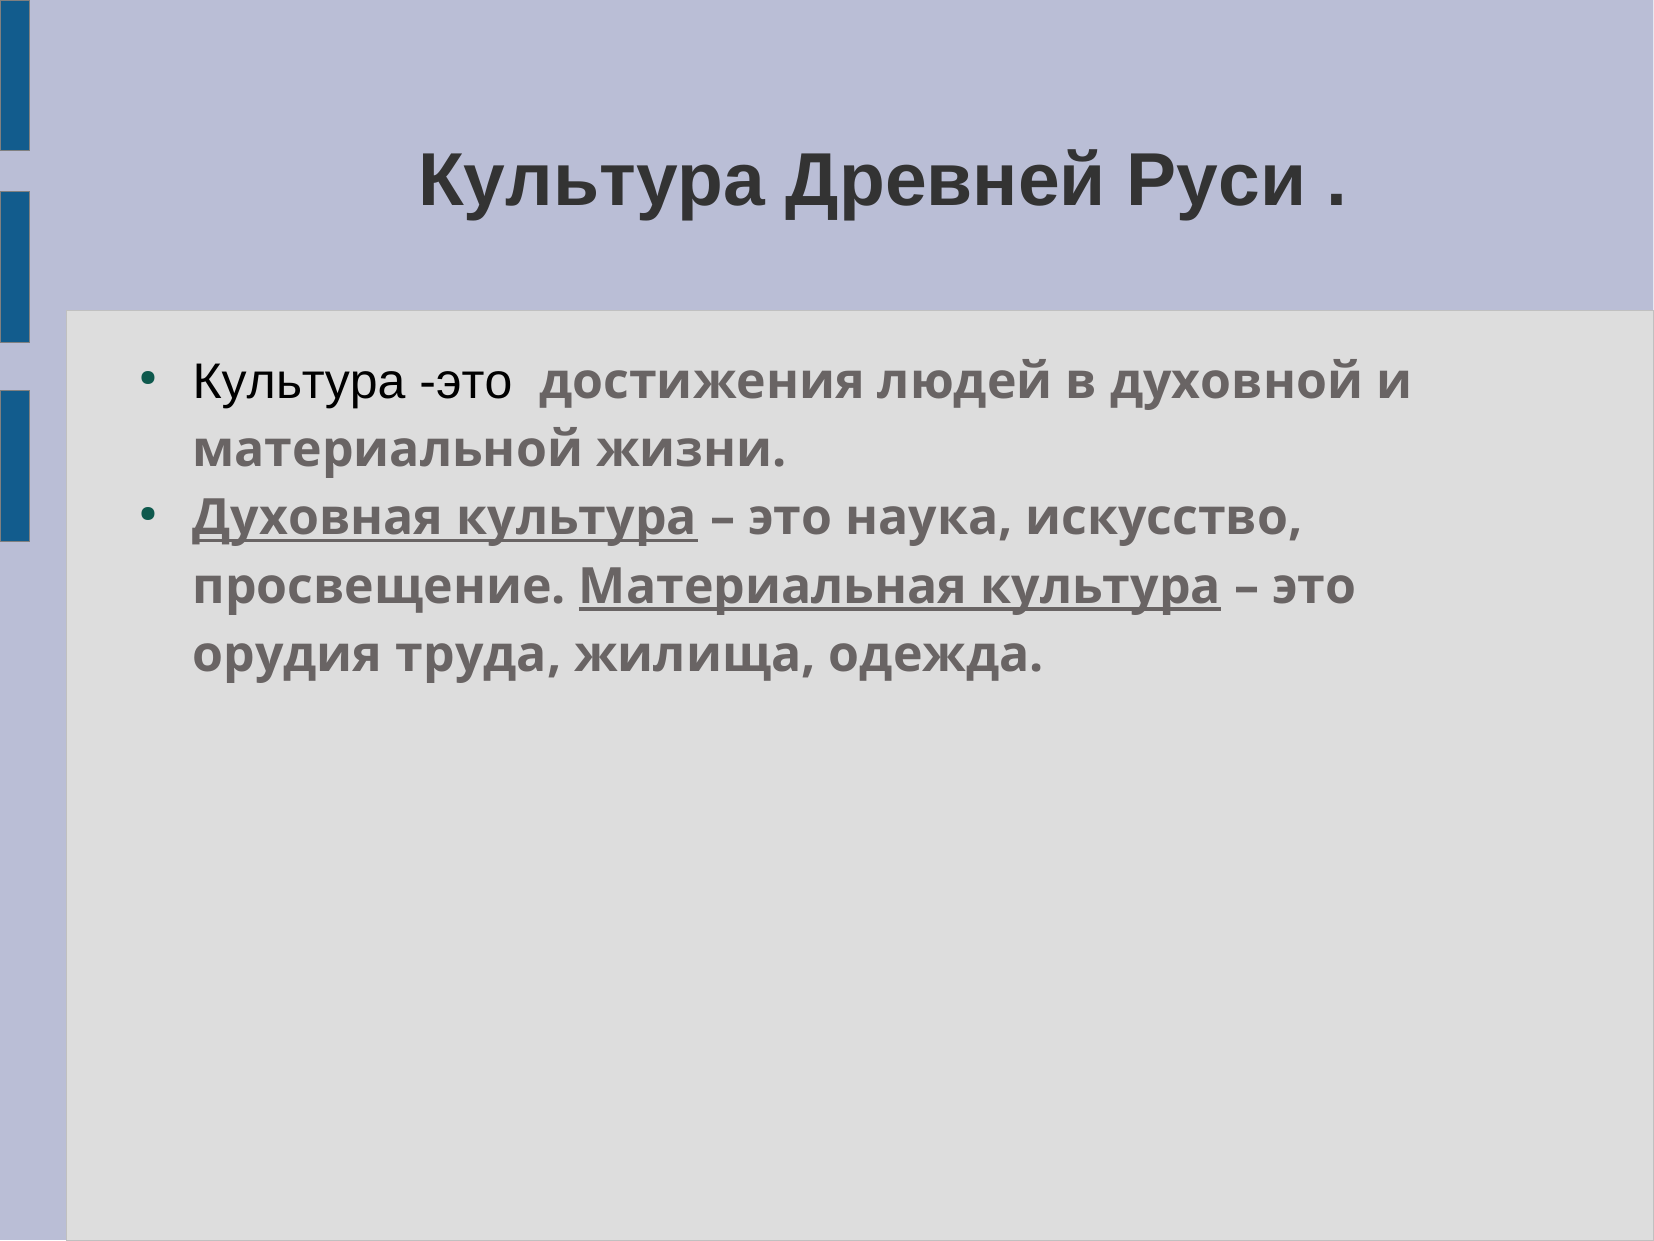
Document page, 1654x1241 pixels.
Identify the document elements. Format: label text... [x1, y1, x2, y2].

title Культура Древней Руси . [177, 76, 1590, 284]
list Культура -это достижения людей в духовной и материальной жизни. Духовная культура – это наука, искусство, просвещение. Материальная культура – это орудия труда, жилища, одежда. [121, 344, 1534, 1127]
